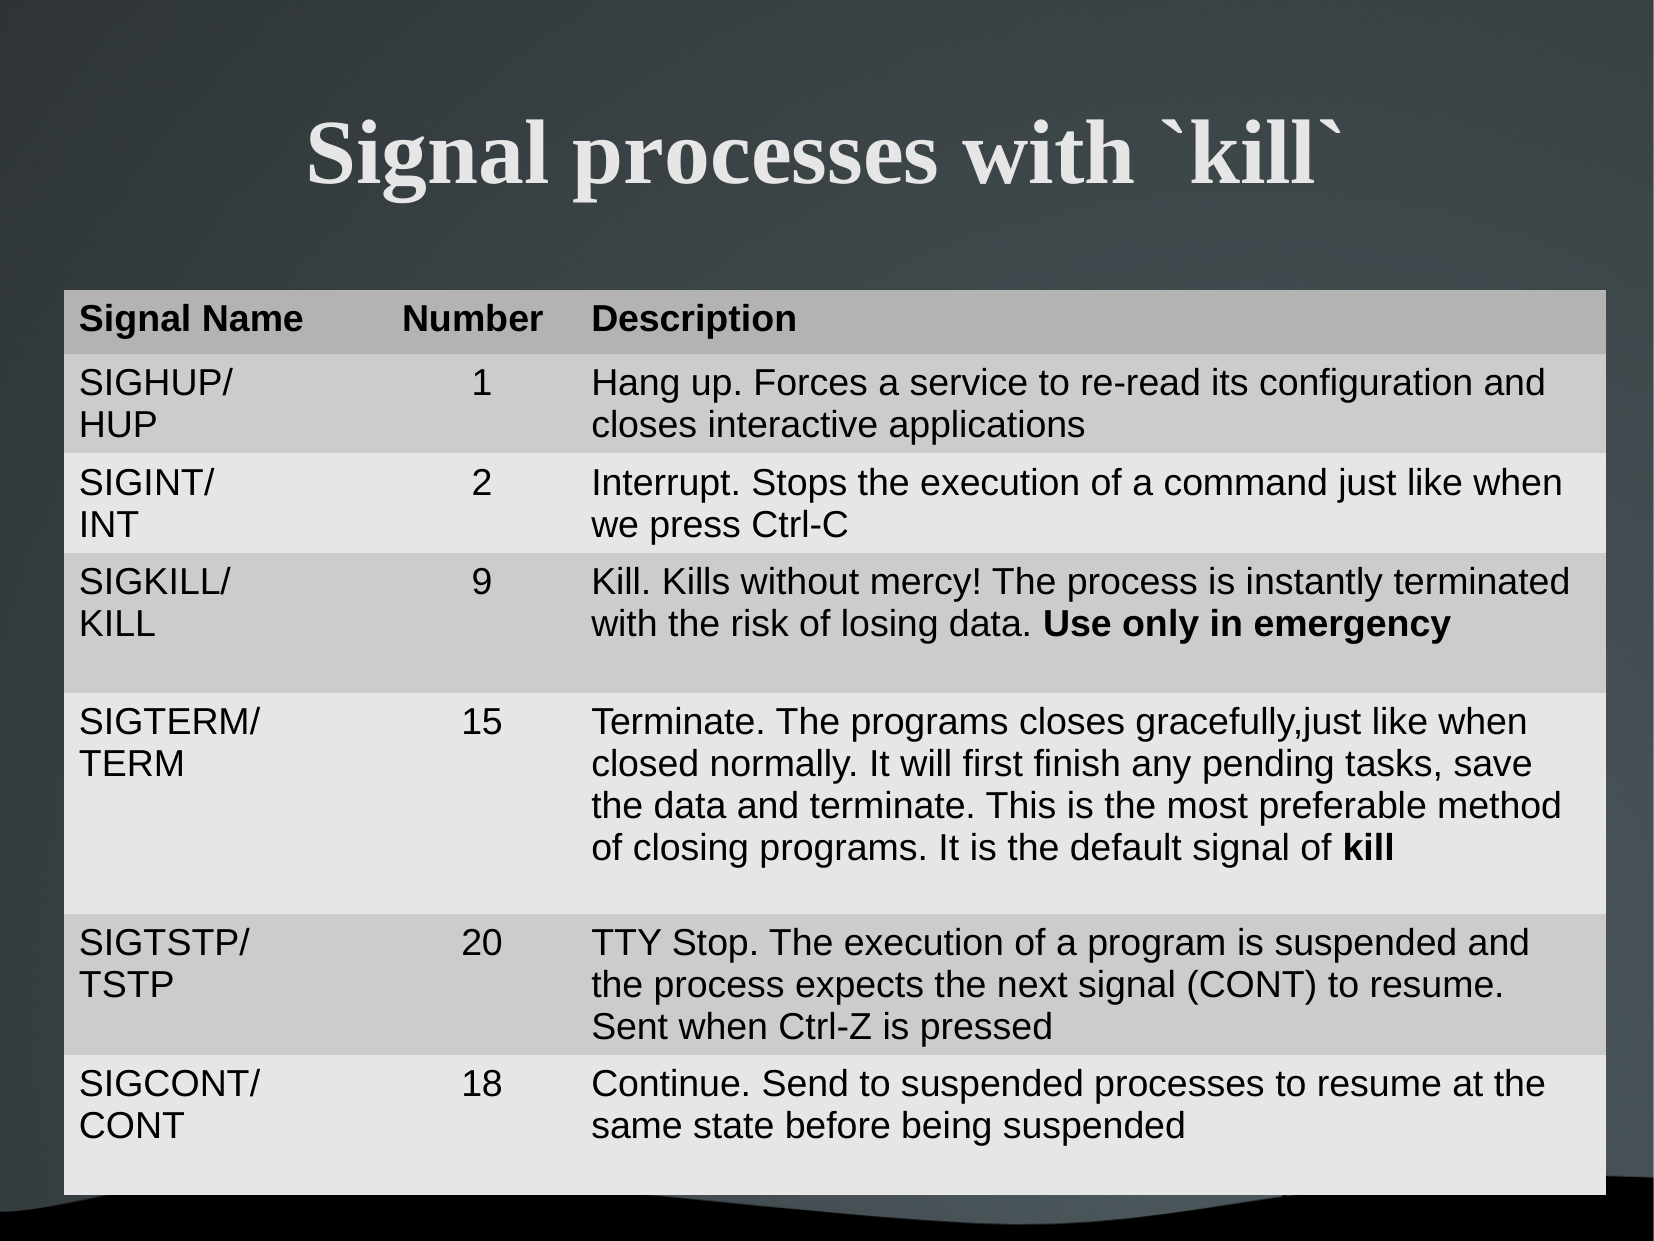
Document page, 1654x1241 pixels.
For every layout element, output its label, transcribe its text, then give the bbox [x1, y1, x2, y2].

table_cell Continue. Send to suspended processes to resume at the same state before being suspended [577, 1055, 1606, 1195]
table_cell 15 [387, 693, 577, 914]
table_cell 2 [387, 453, 577, 553]
title Signal processes with `kill` [82, 33, 1571, 273]
table_cell Hang up. Forces a service to re-read its configuration and closes interactive applications [577, 354, 1606, 453]
picture [0, 0, 1654, 1241]
table_header Signal Name [64, 290, 387, 354]
table_cell SIGCONT/ CONT [64, 1055, 387, 1195]
table_header Number [387, 290, 577, 354]
table_header Description [577, 290, 1606, 354]
table_cell SIGKILL/ KILL [64, 553, 387, 693]
table_cell Terminate. The programs closes gracefully,just like when closed normally. It will first finish any pending tasks, save the data and terminate. This is the most preferable method of closing programs. It is the default signal of kill [577, 693, 1606, 914]
table_cell SIGTERM/ TERM [64, 693, 387, 914]
table_cell 9 [387, 553, 577, 693]
table_cell Interrupt. Stops the execution of a command just like when we press Ctrl-C [577, 453, 1606, 553]
table_cell TTY Stop. The execution of a program is suspended and the process expects the next signal (CONT) to resume. Sent when Ctrl-Z is pressed [577, 914, 1606, 1055]
table_cell SIGINT/ INT [64, 453, 387, 553]
table_cell 18 [387, 1055, 577, 1195]
table_cell SIGTSTP/ TSTP [64, 914, 387, 1055]
table_cell 1 [387, 354, 577, 453]
table_cell SIGHUP/ HUP [64, 354, 387, 453]
table_cell Kill. Kills without mercy! The process is instantly terminated with the risk of losing data. Use only in emergency [577, 553, 1606, 693]
table_cell 20 [387, 914, 577, 1055]
